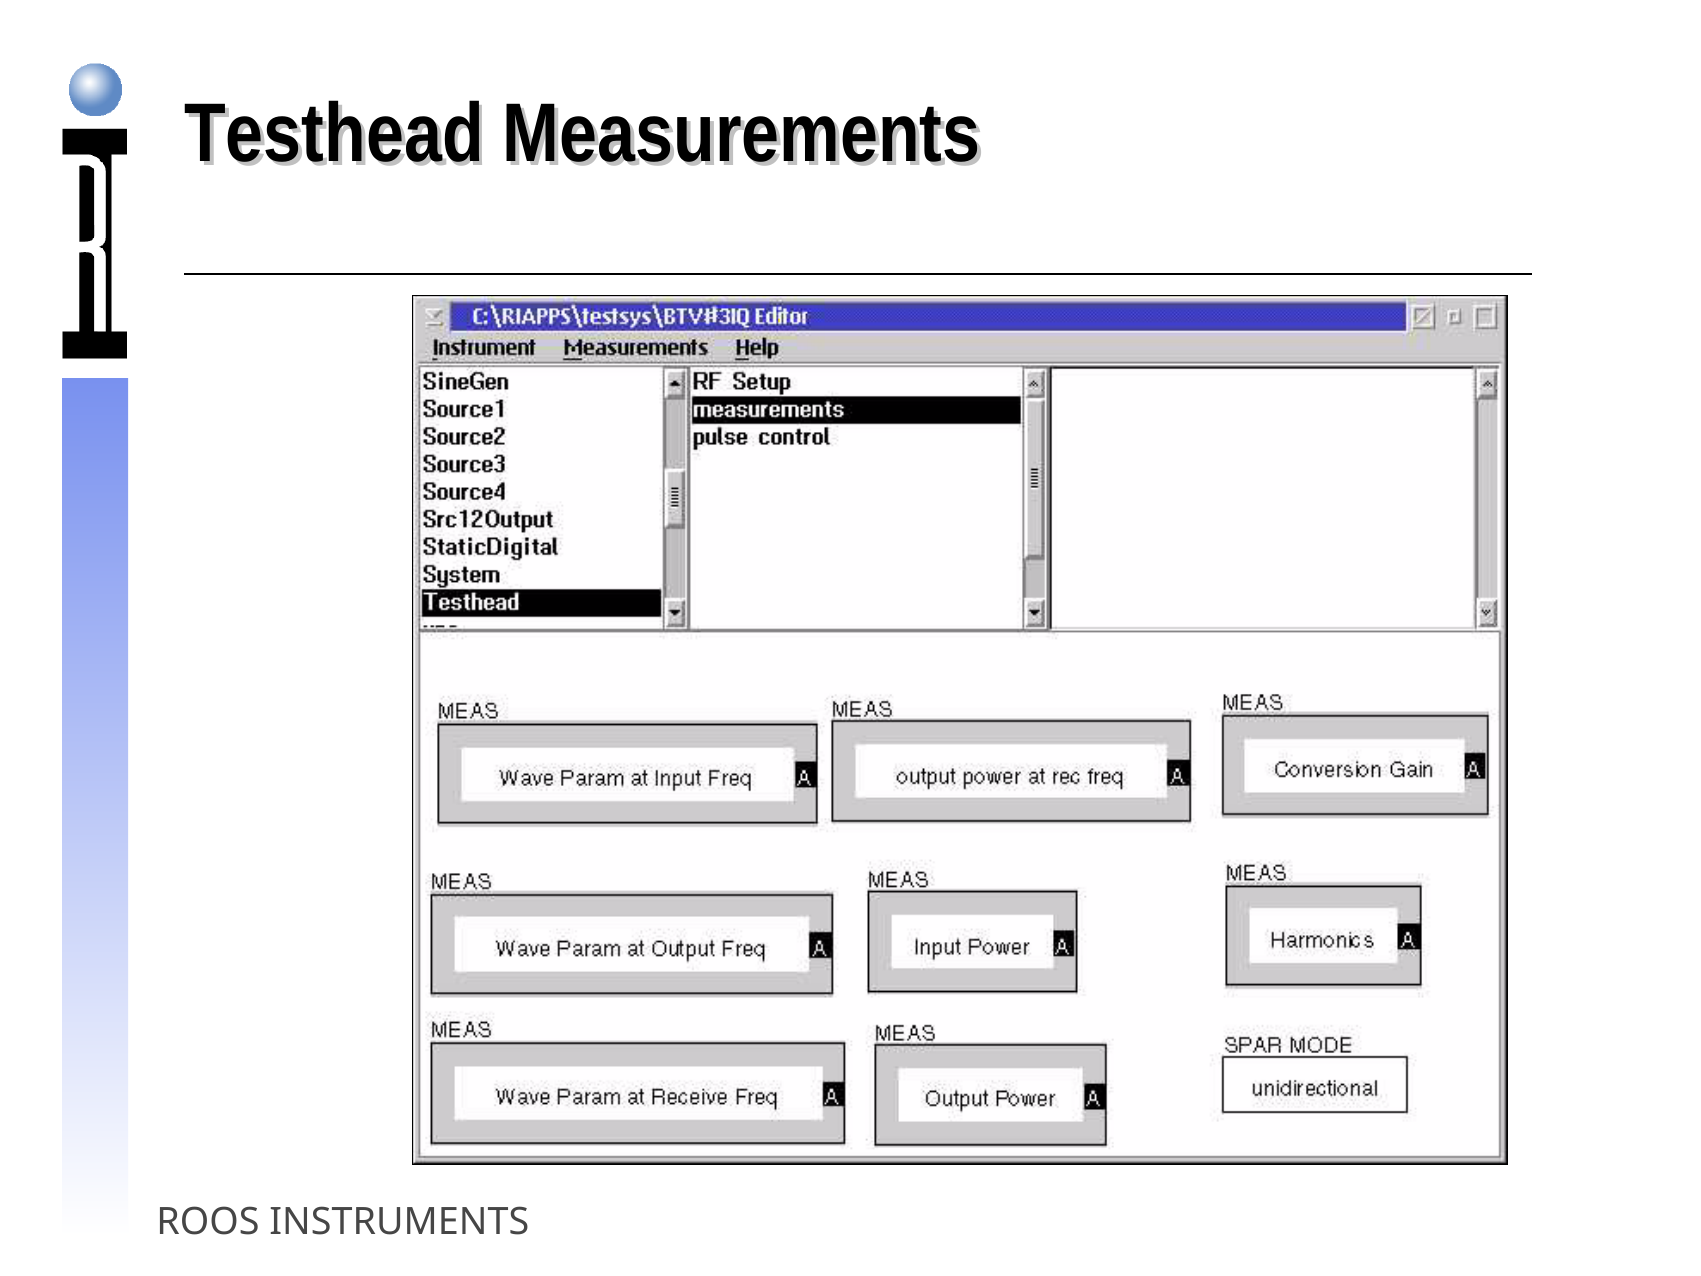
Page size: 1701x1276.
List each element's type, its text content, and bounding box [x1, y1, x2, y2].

picture [412, 295, 1508, 1165]
text_box Testhead Measurements [184, 92, 1539, 268]
